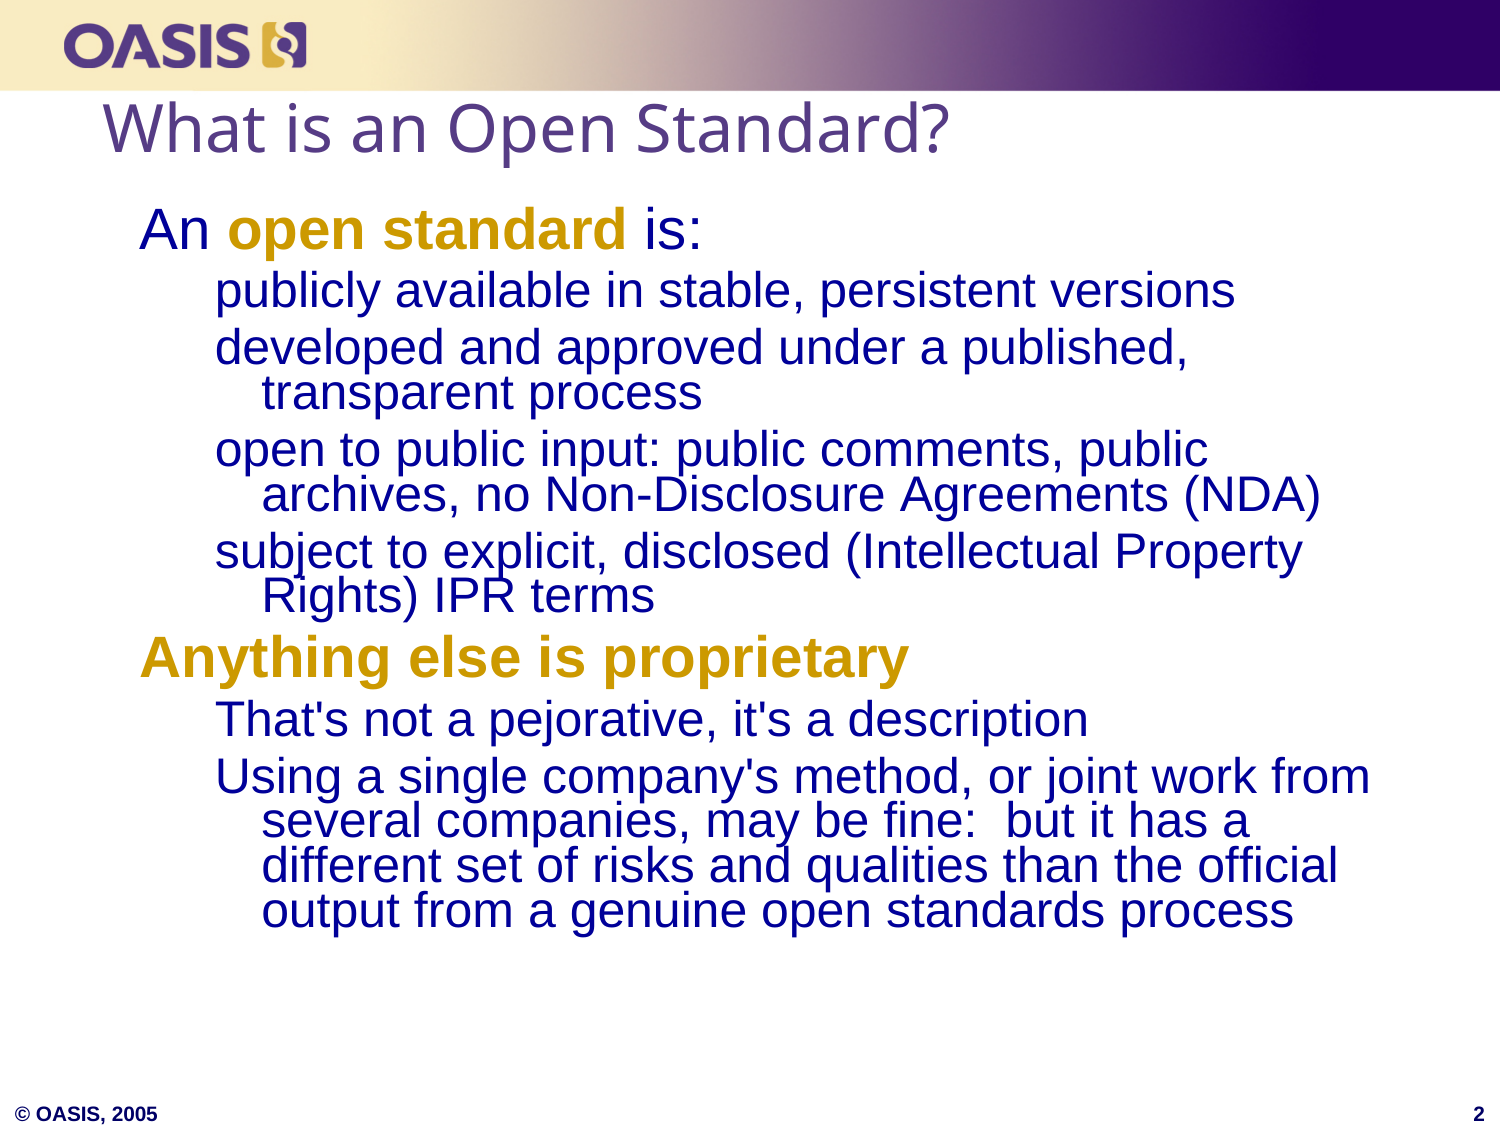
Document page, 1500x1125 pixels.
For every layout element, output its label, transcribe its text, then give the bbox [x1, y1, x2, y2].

picture [0, 0, 1500, 1125]
title What is an Open Standard? [87, 95, 1238, 175]
list An open standard is: publicly available in stable, persistent versions developed and approved under a published, transparent process open to public input: public comments, public archives, no Non-Disclosure Agreements (NDA) subject to explicit, disclosed (Intellectual Property Rights) IPR terms Anything else is proprietary That's not a pejorative, it's a description Using a single company's method, or joint work from several companies, may be fine: but it has a different set of risks and qualities than the official output from a genuine open standards process [124, 199, 1413, 1053]
